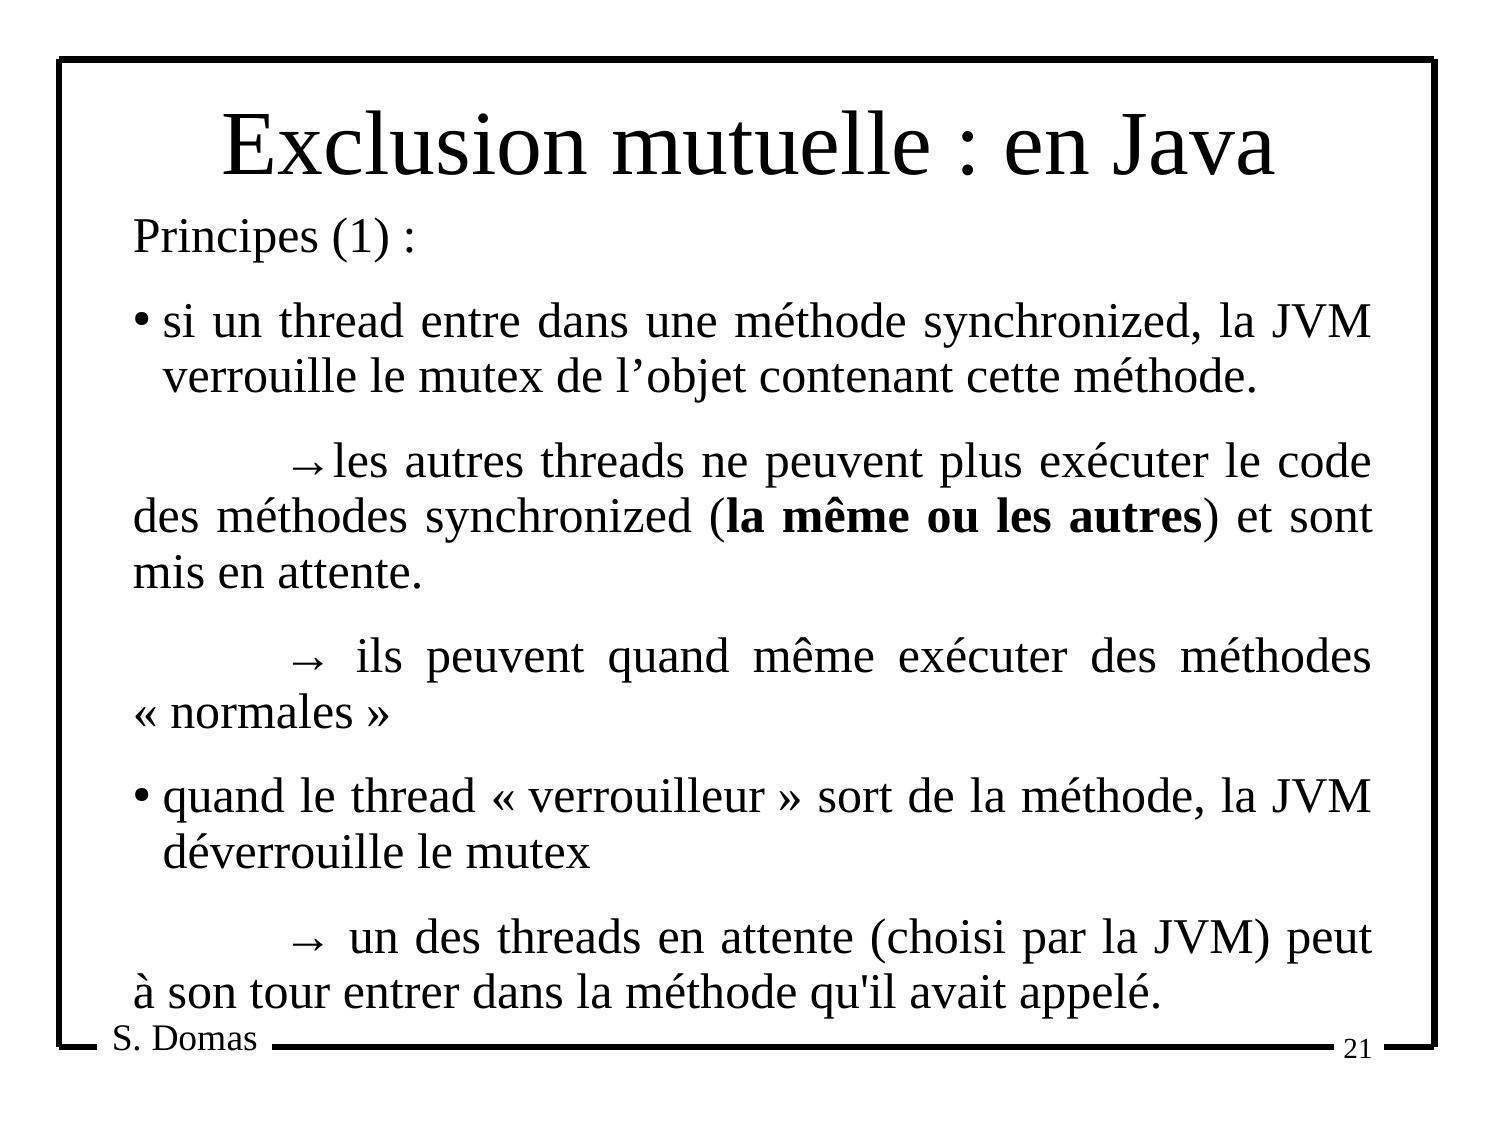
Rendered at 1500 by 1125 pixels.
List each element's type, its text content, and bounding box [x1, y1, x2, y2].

text_box S. Domas [97, 1009, 273, 1067]
title Exclusion mutuelle : en Java [112, 49, 1388, 238]
text_box Principes (1) : si un thread entre dans une méthode synchronized, la JVM verrouille le mutex de l’objet contenant cette méthode. →les autres threads ne peuvent plus exécuter le code des méthodes synchronized (la même ou les autres) et sont mis en attente. → ils peuvent quand même exécuter des méthodes « normales » quand le thread « verrouilleur » sort de la méthode, la JVM déverrouille le mutex → un des threads en attente (choisi par la JVM) peut à son tour entrer dans la méthode qu'il avait appelé. [118, 238, 1388, 1093]
